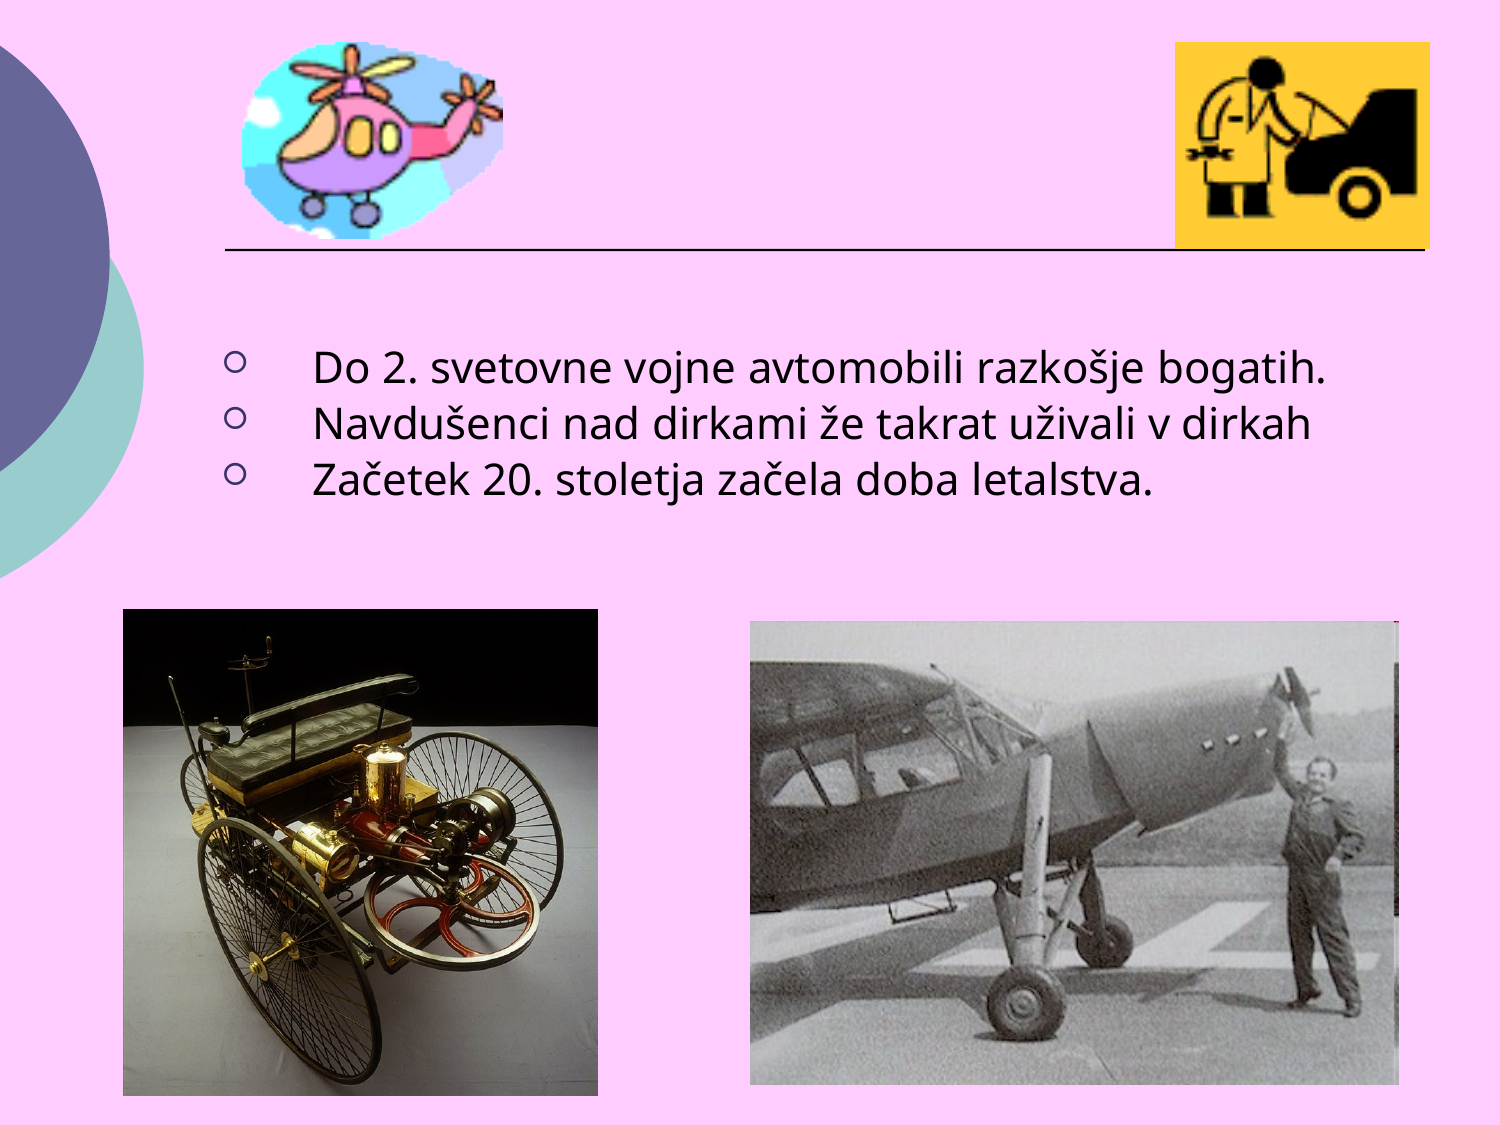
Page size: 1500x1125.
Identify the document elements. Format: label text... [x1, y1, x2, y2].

list Do 2. svetovne vojne avtomobili razkošje bogatih. Navdušenci nad dirkami že takrat uživali v dirkah Začetek 20. stoletja začela doba letalstva. [206, 338, 1407, 1013]
picture [1175, 42, 1430, 249]
picture [123, 609, 598, 1096]
picture [750, 621, 1399, 1085]
picture [242, 42, 503, 239]
